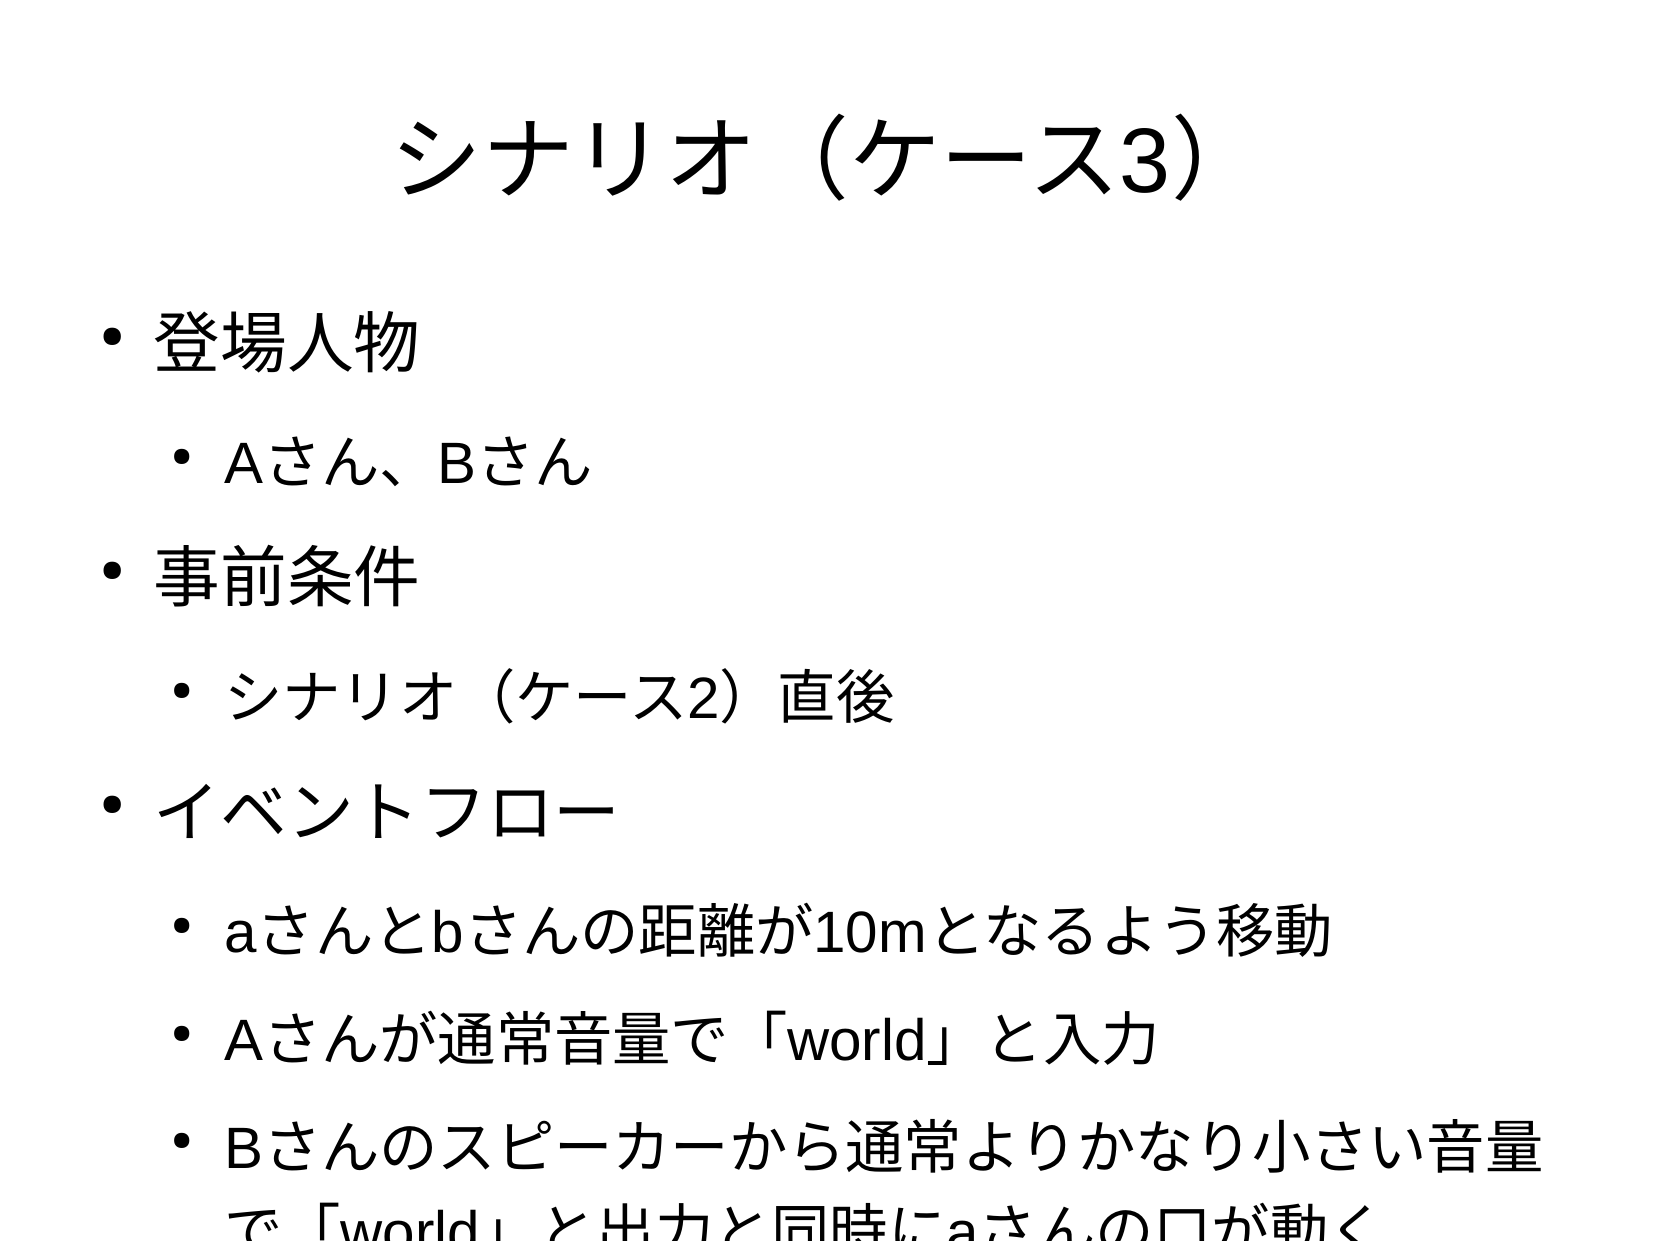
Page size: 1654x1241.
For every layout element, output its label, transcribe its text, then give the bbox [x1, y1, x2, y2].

list 登場人物 Aさん、Bさん 事前条件 シナリオ（ケース2）直後 イベントフロー aさんとbさんの距離が10mとなるよう移動 Aさんが通常音量で「world」と入力 Bさんのスピーカーから通常よりかなり小さい音量で「world」と出力と同時にaさんの口が動く [82, 290, 1571, 1094]
title シナリオ（ケース3） [82, 56, 1571, 250]
